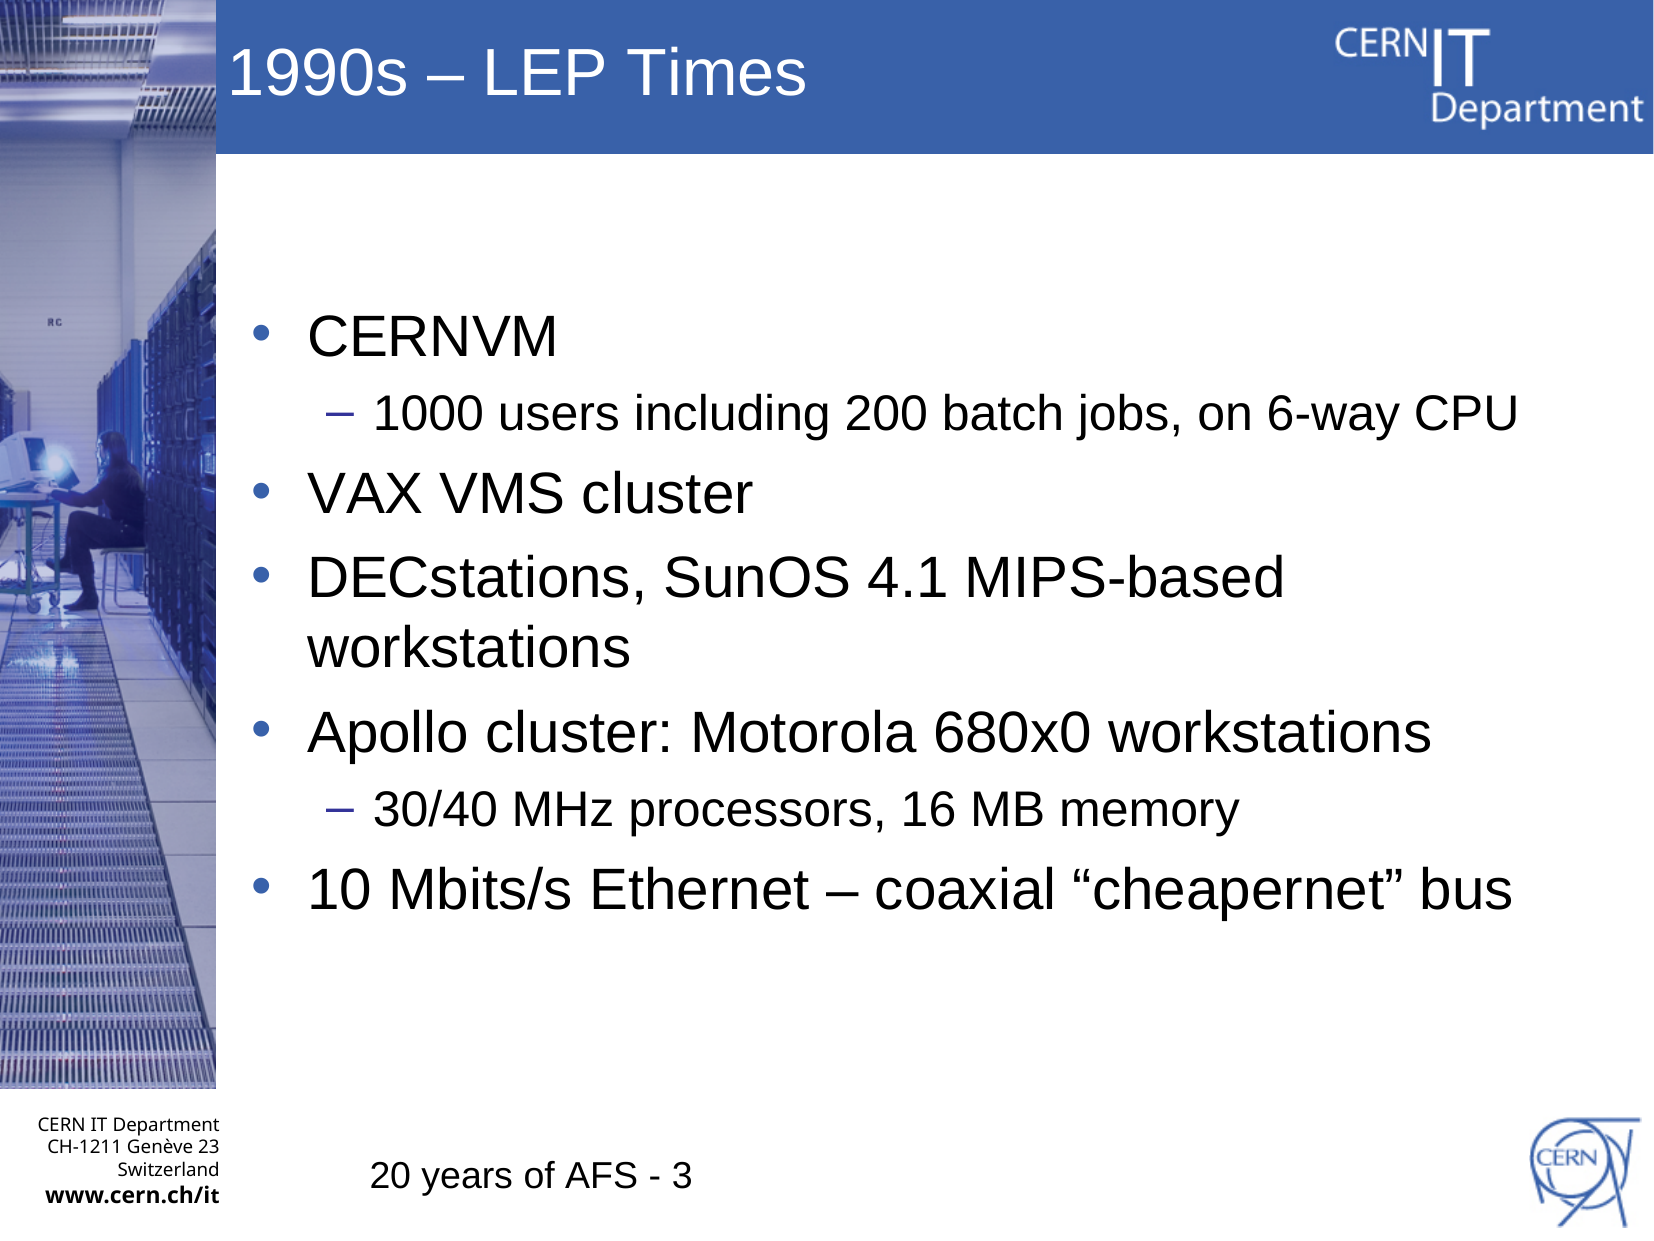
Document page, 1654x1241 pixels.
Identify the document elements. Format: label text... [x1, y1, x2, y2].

title 1990s – LEP Times [212, 0, 1126, 165]
picture [1529, 1116, 1642, 1228]
picture [1126, 0, 1654, 154]
list CERNVM 1000 users including 200 batch jobs, on 6-way CPU VAX VMS cluster DECstations, SunOS 4.1 MIPS-based workstations Apollo cluster: Motorola 680x0 workstations 30/40 MHz processors, 16 MB memory 10 Mbits/s Ethernet – coaxial “cheapernet” bus [236, 290, 1571, 1110]
